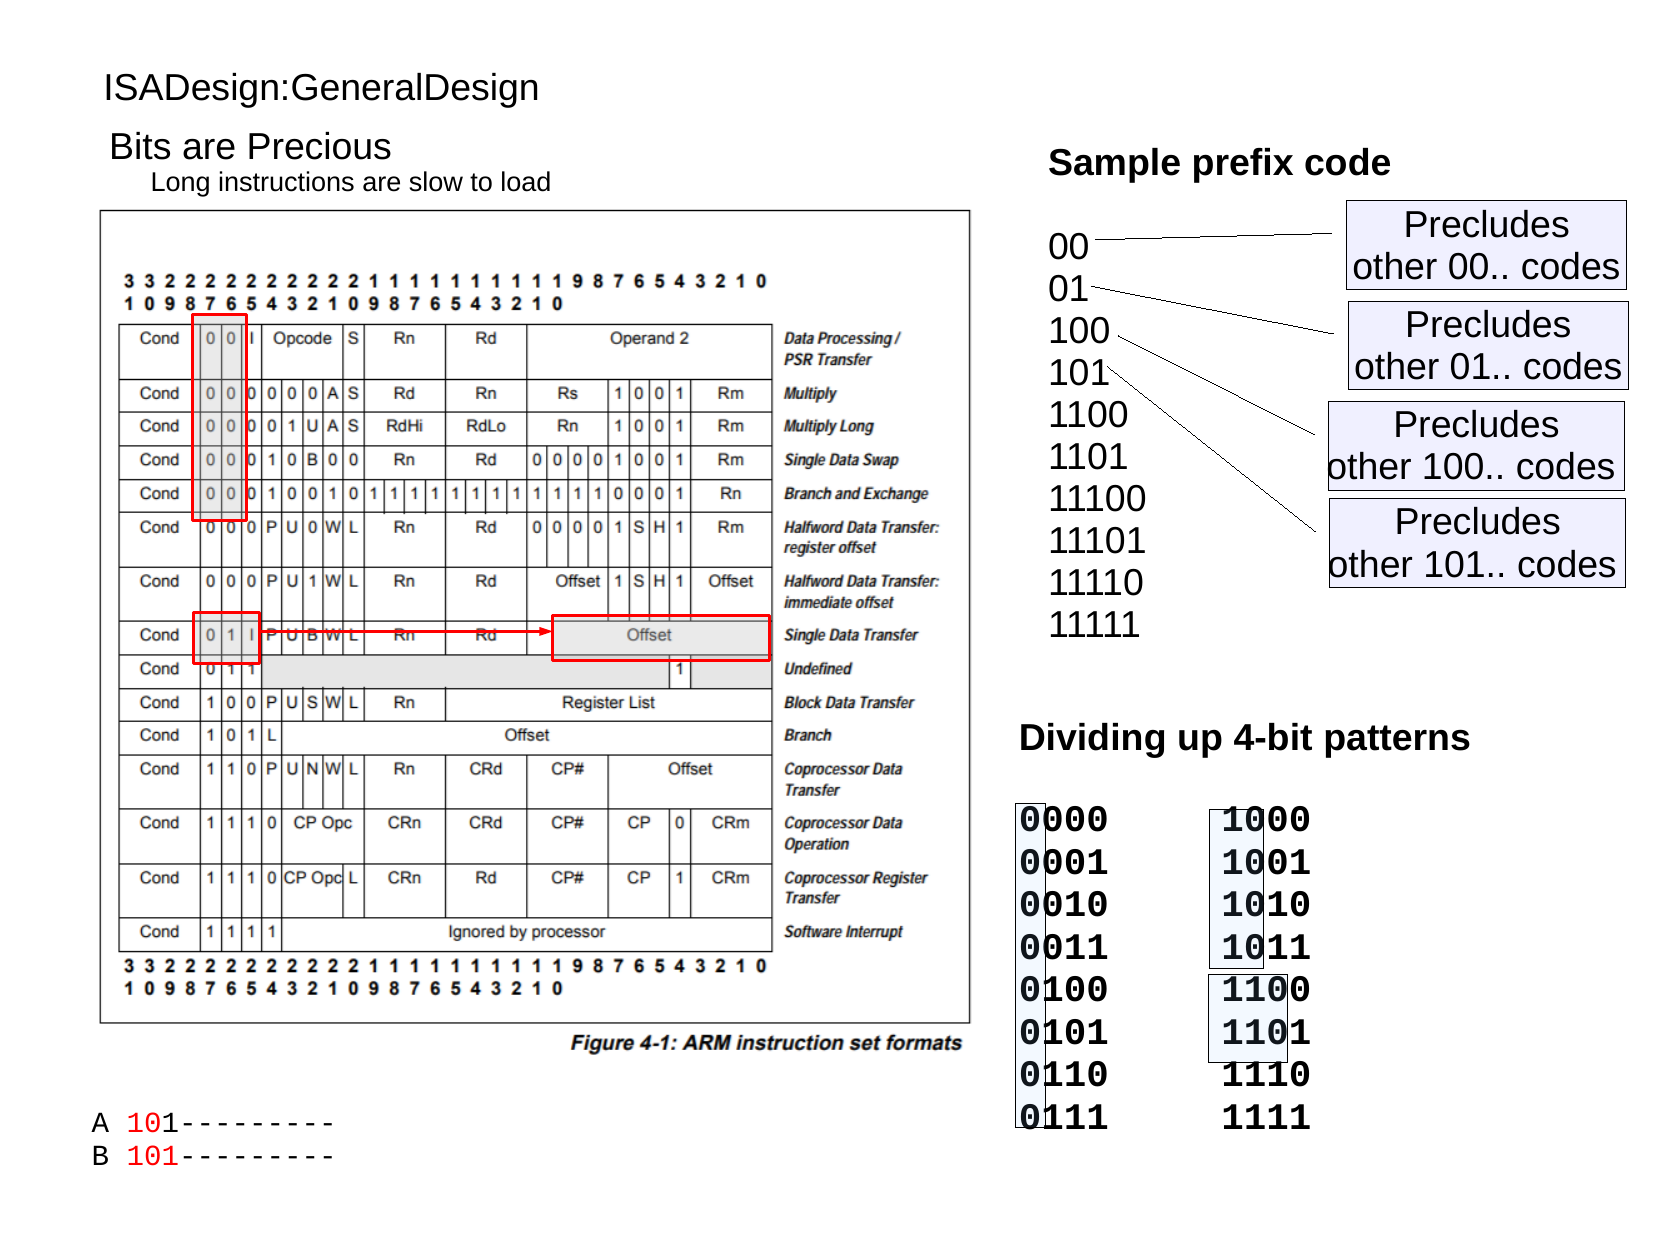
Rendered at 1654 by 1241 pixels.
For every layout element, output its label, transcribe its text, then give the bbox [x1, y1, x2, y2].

text_box Precludes other 01.. codes [1348, 301, 1629, 390]
text_box [1209, 809, 1264, 969]
text_box Precludes other 00.. codes [1346, 201, 1627, 289]
text_box Sample prefix code 00 01 100 101 1100 1101 11100 11101 11110 11111 [1033, 133, 1407, 655]
text_box [193, 612, 260, 664]
text_box Bits are Precious [94, 118, 408, 176]
text_box A 101--------- B 101--------- [76, 1100, 352, 1179]
text_box Long instructions are slow to load [135, 159, 566, 200]
text_box [552, 615, 770, 661]
text_box Dividing up 4-bit patterns 0000 1000 0001 1001 0010 1010 0011 1011 0100 1100 0101 1101 0110 1110 0111 1111 [1003, 708, 1486, 1150]
text_box [192, 314, 247, 521]
text_box [1208, 974, 1288, 1063]
picture [86, 200, 1004, 1060]
text_box [1015, 803, 1046, 1128]
text_box Precludes other 101.. codes [1330, 499, 1625, 587]
text_box Precludes other 100.. codes [1329, 402, 1624, 490]
text_box ISADesign:GeneralDesign [88, 59, 555, 116]
